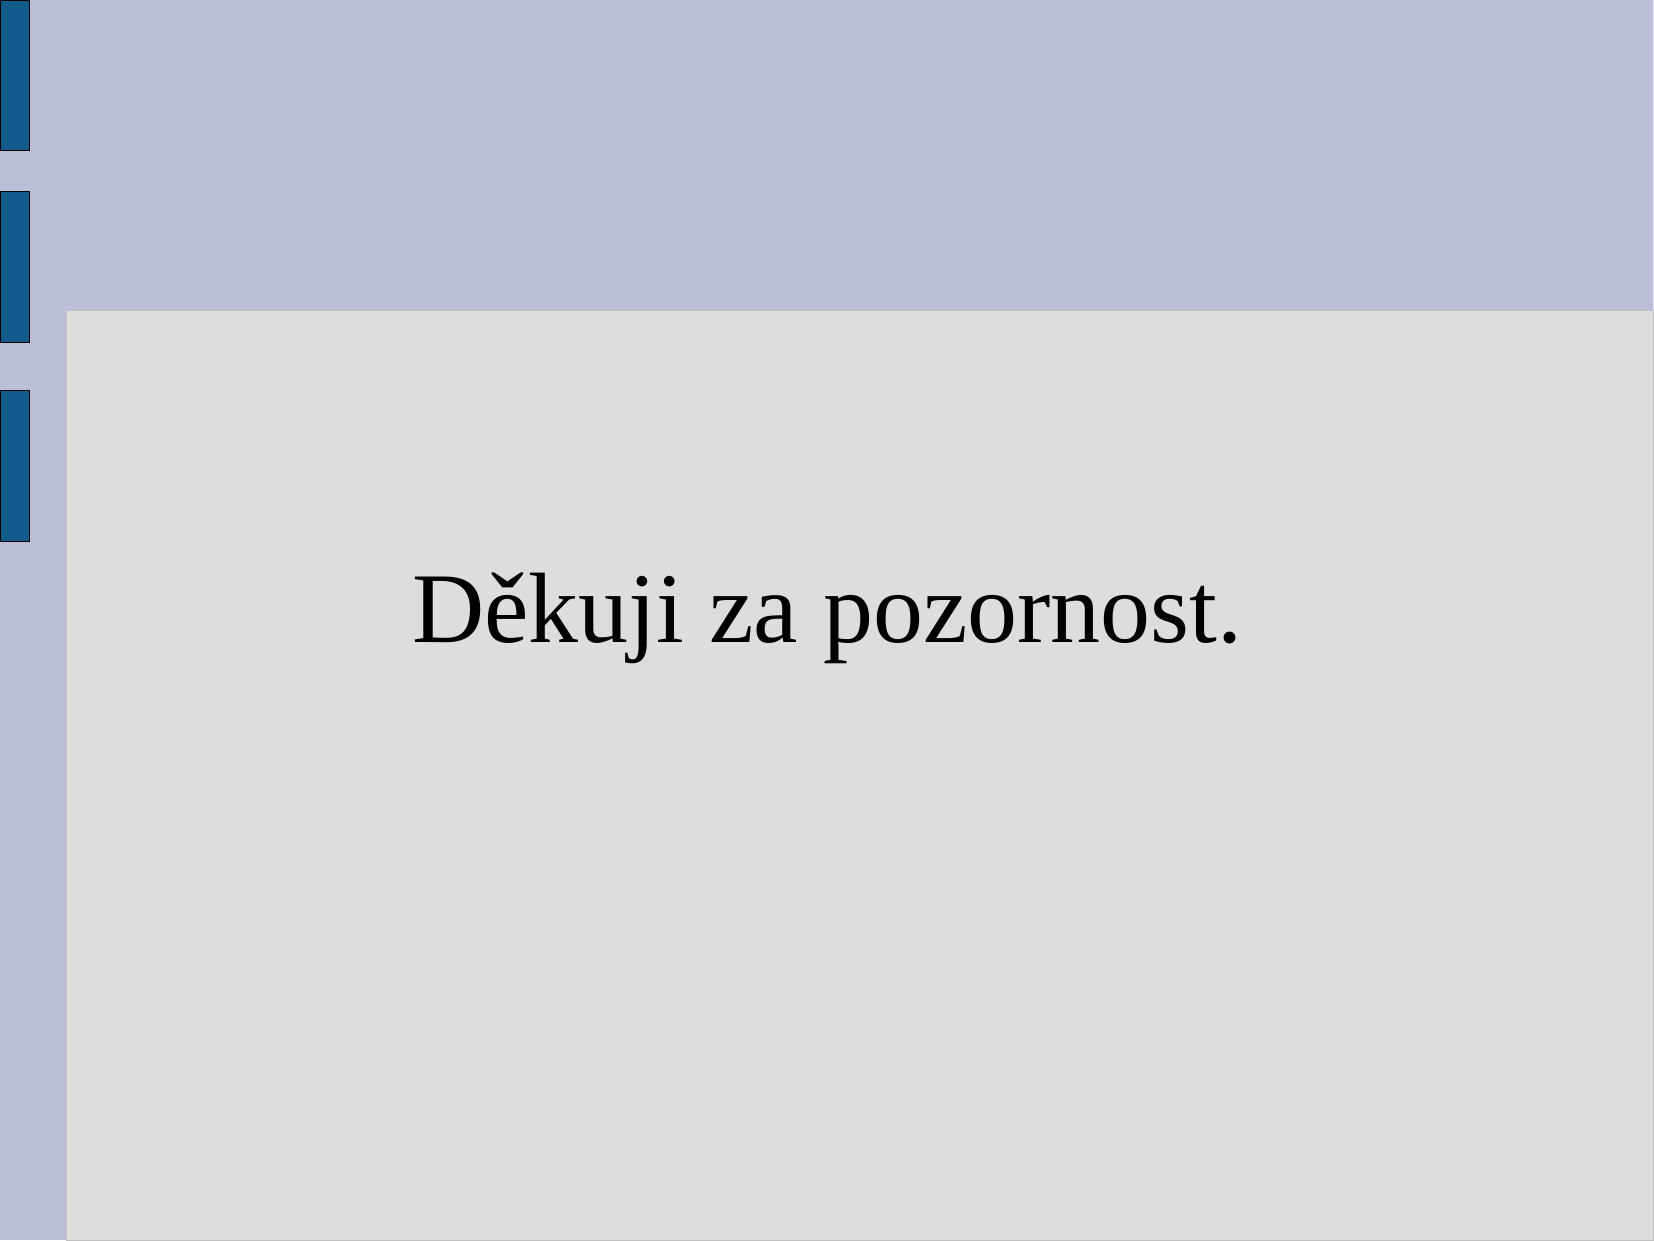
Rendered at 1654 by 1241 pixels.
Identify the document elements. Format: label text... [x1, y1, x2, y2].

subtitle Děkuji za pozornost. [121, 91, 1534, 1127]
